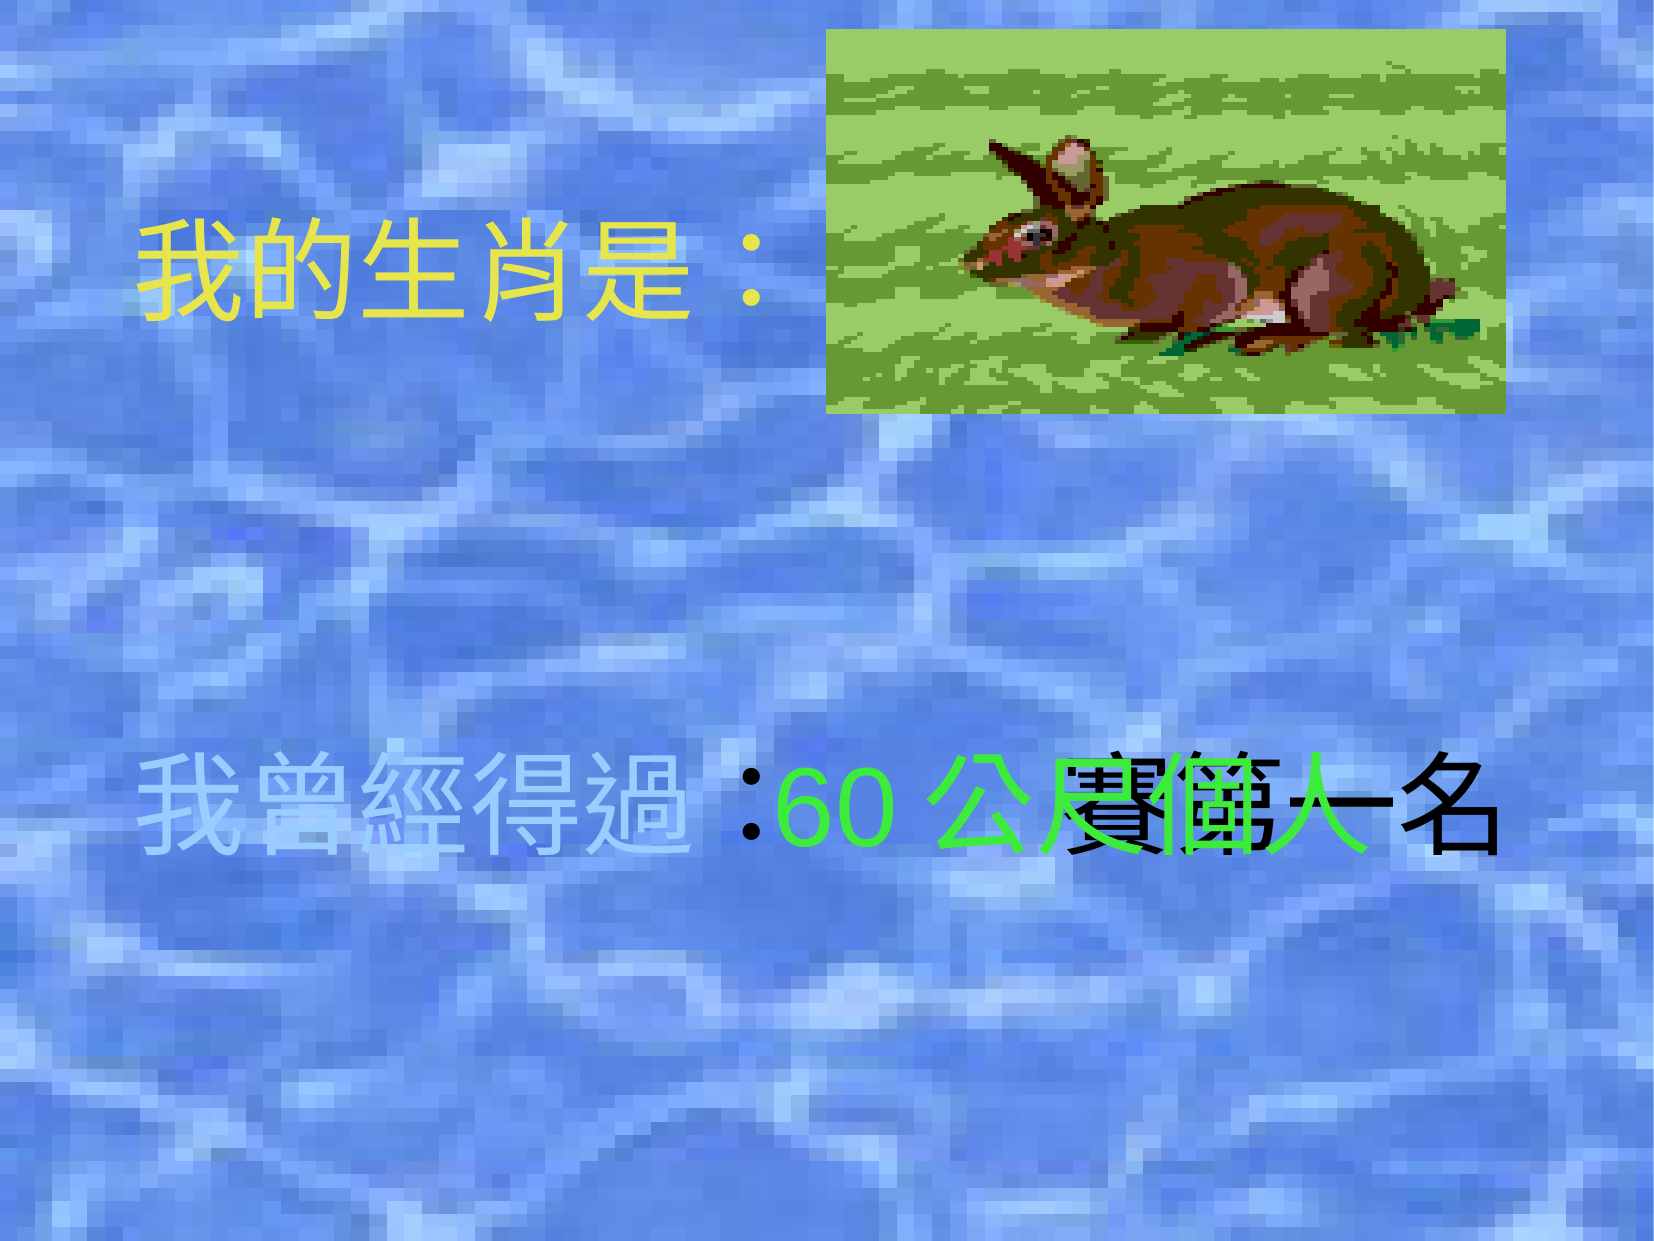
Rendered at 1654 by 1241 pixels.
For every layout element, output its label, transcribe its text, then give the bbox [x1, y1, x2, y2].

text_box 60公尺個人 [758, 708, 1595, 860]
picture [0, 0, 1654, 1241]
text_box 我的生肖是： [118, 174, 826, 325]
text_box 我曾經得過： 賽第一名 [118, 708, 1654, 994]
